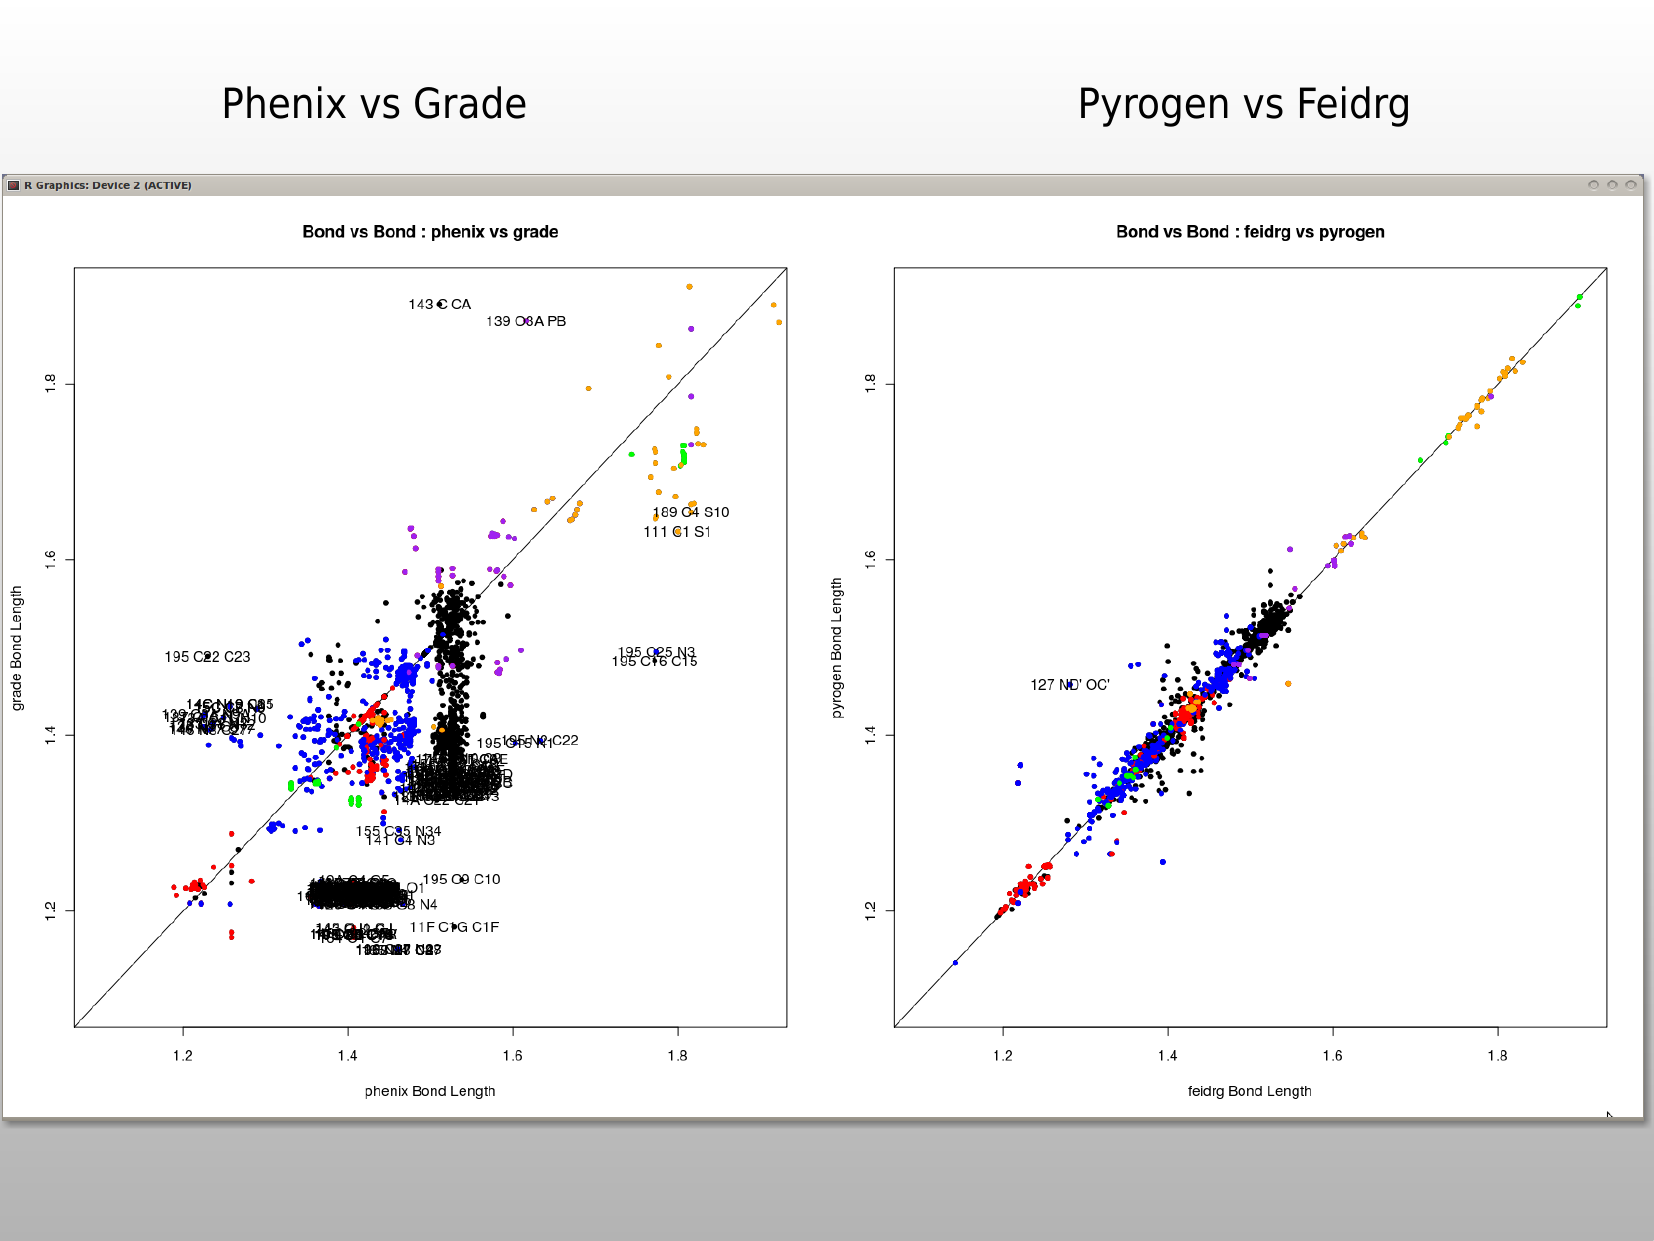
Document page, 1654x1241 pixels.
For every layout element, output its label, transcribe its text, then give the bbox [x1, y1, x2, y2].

text_box Pyrogen vs Feidrg [1062, 72, 1506, 136]
text_box Phenix vs Grade [206, 72, 650, 136]
picture [0, 169, 1652, 1129]
